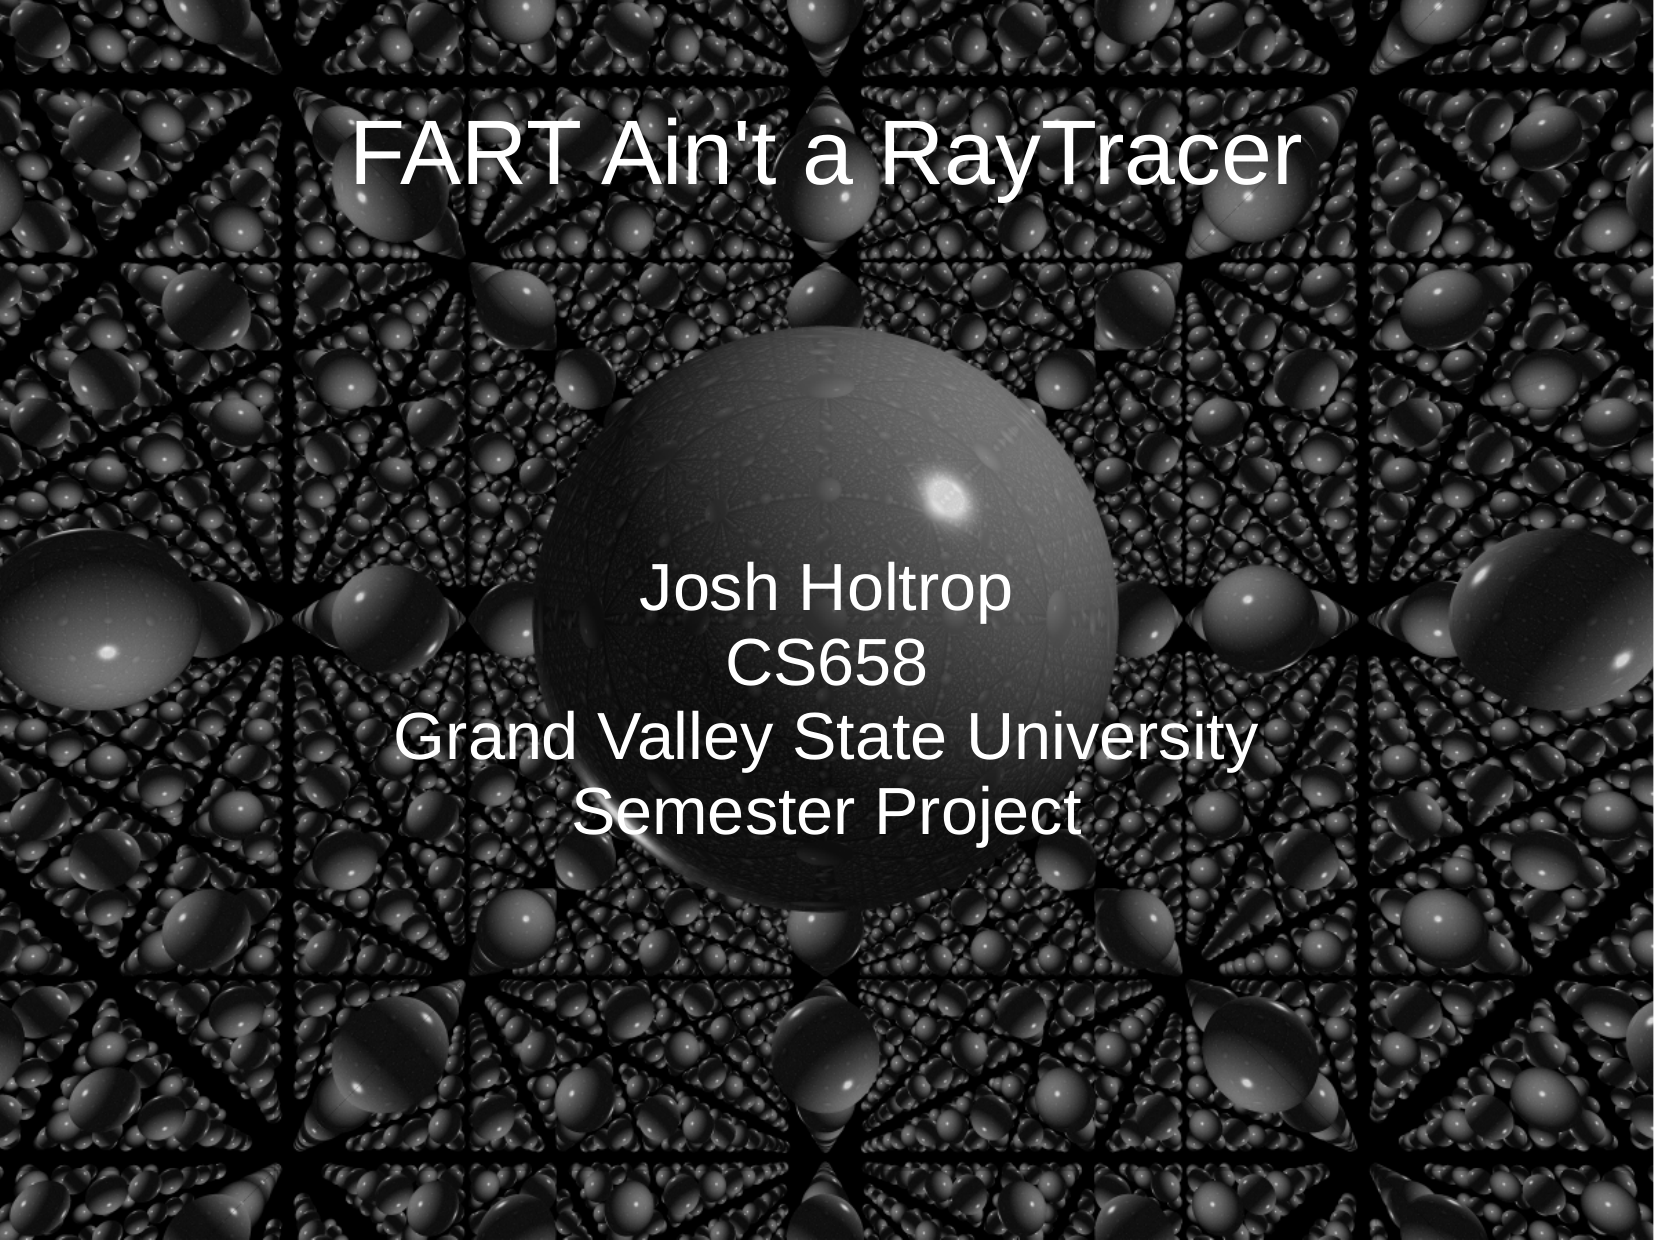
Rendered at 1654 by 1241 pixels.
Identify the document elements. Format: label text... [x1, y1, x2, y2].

subtitle Josh Holtrop CS658 Grand Valley State University Semester Project [82, 297, 1571, 1102]
title FART Ain't a RayTracer [82, 56, 1571, 250]
picture [0, 0, 1654, 1241]
